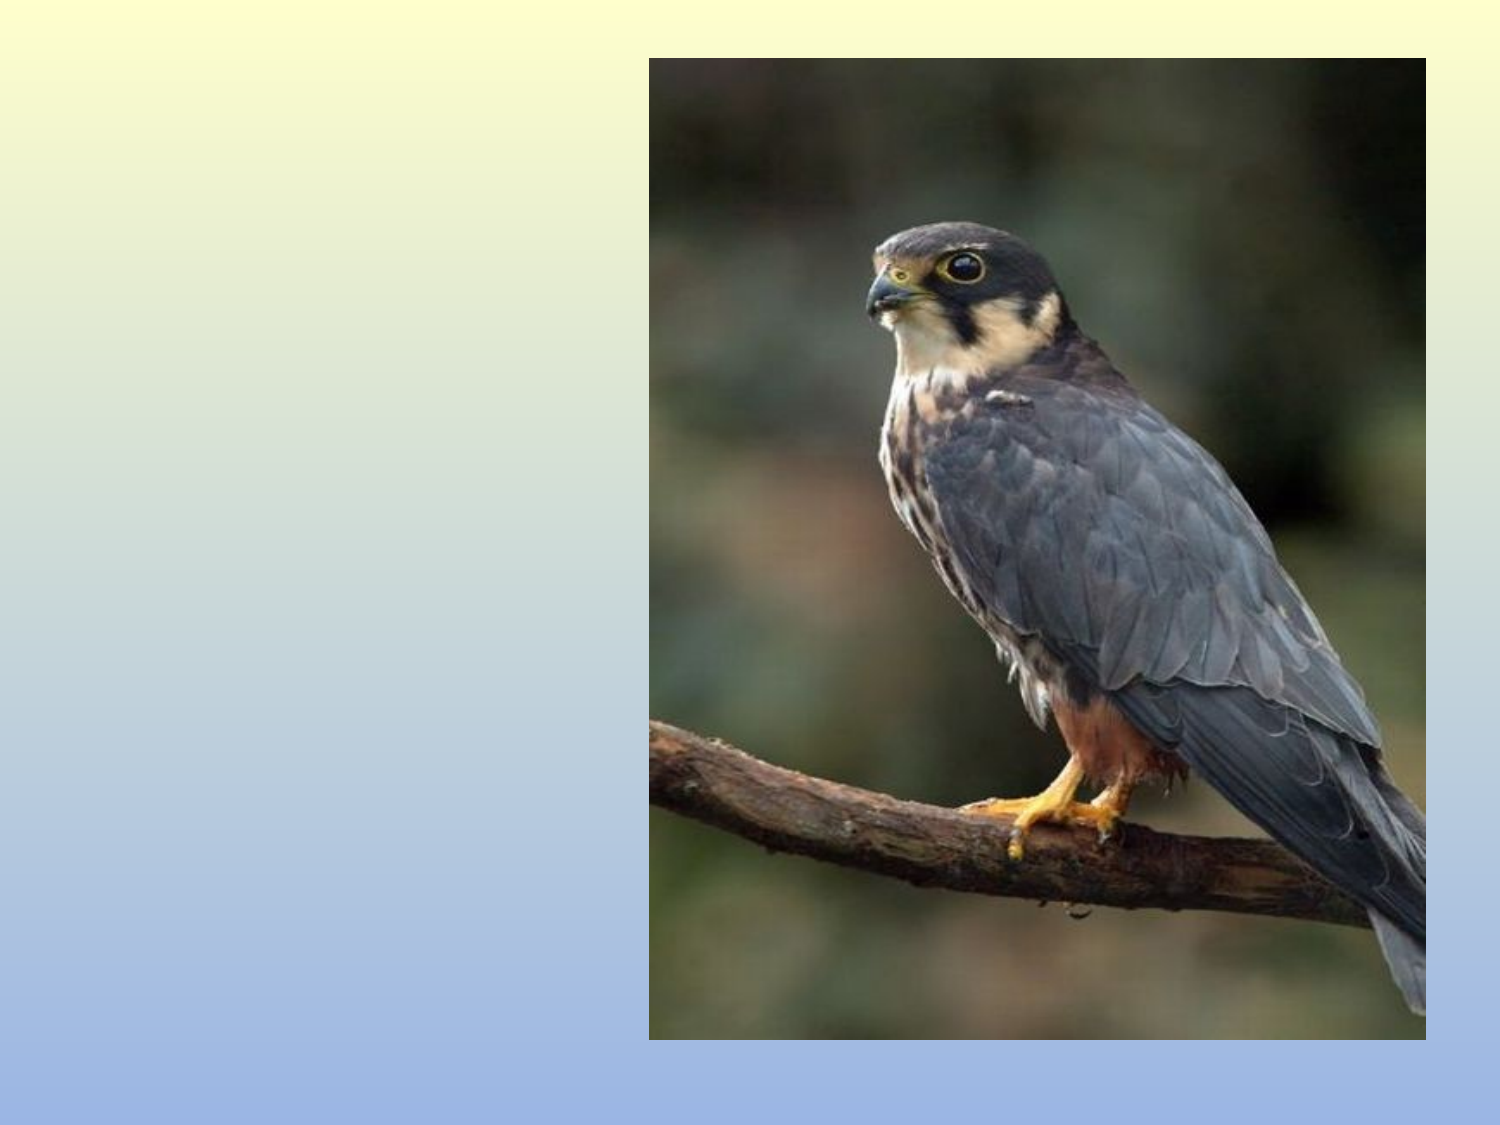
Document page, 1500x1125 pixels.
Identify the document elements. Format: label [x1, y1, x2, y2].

picture [649, 58, 1426, 1040]
